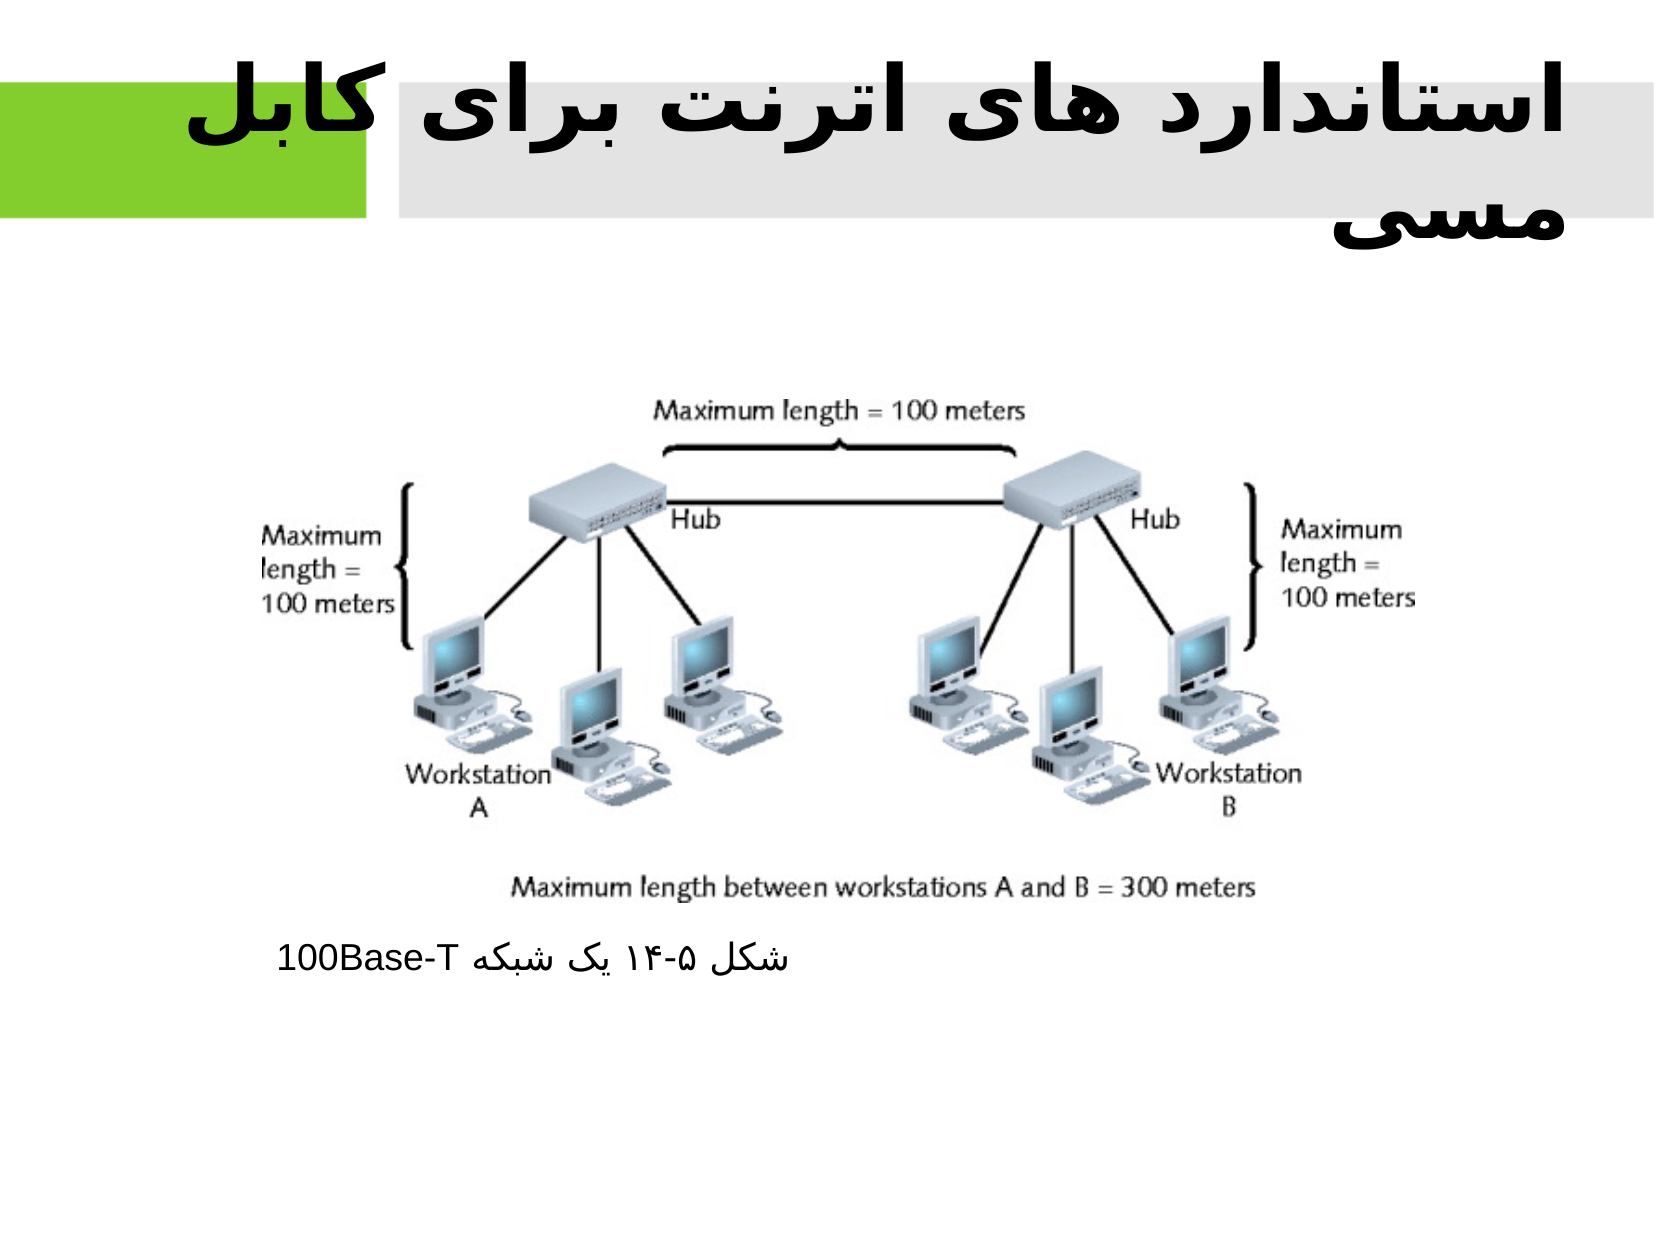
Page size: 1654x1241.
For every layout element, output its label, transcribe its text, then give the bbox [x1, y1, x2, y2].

text_box شکل ۵-۱۴ یک شبکه 100Base-T [261, 924, 841, 986]
title استاندارد های اترنت برای کابل مسی [82, 49, 1571, 257]
picture [0, 0, 1654, 1241]
